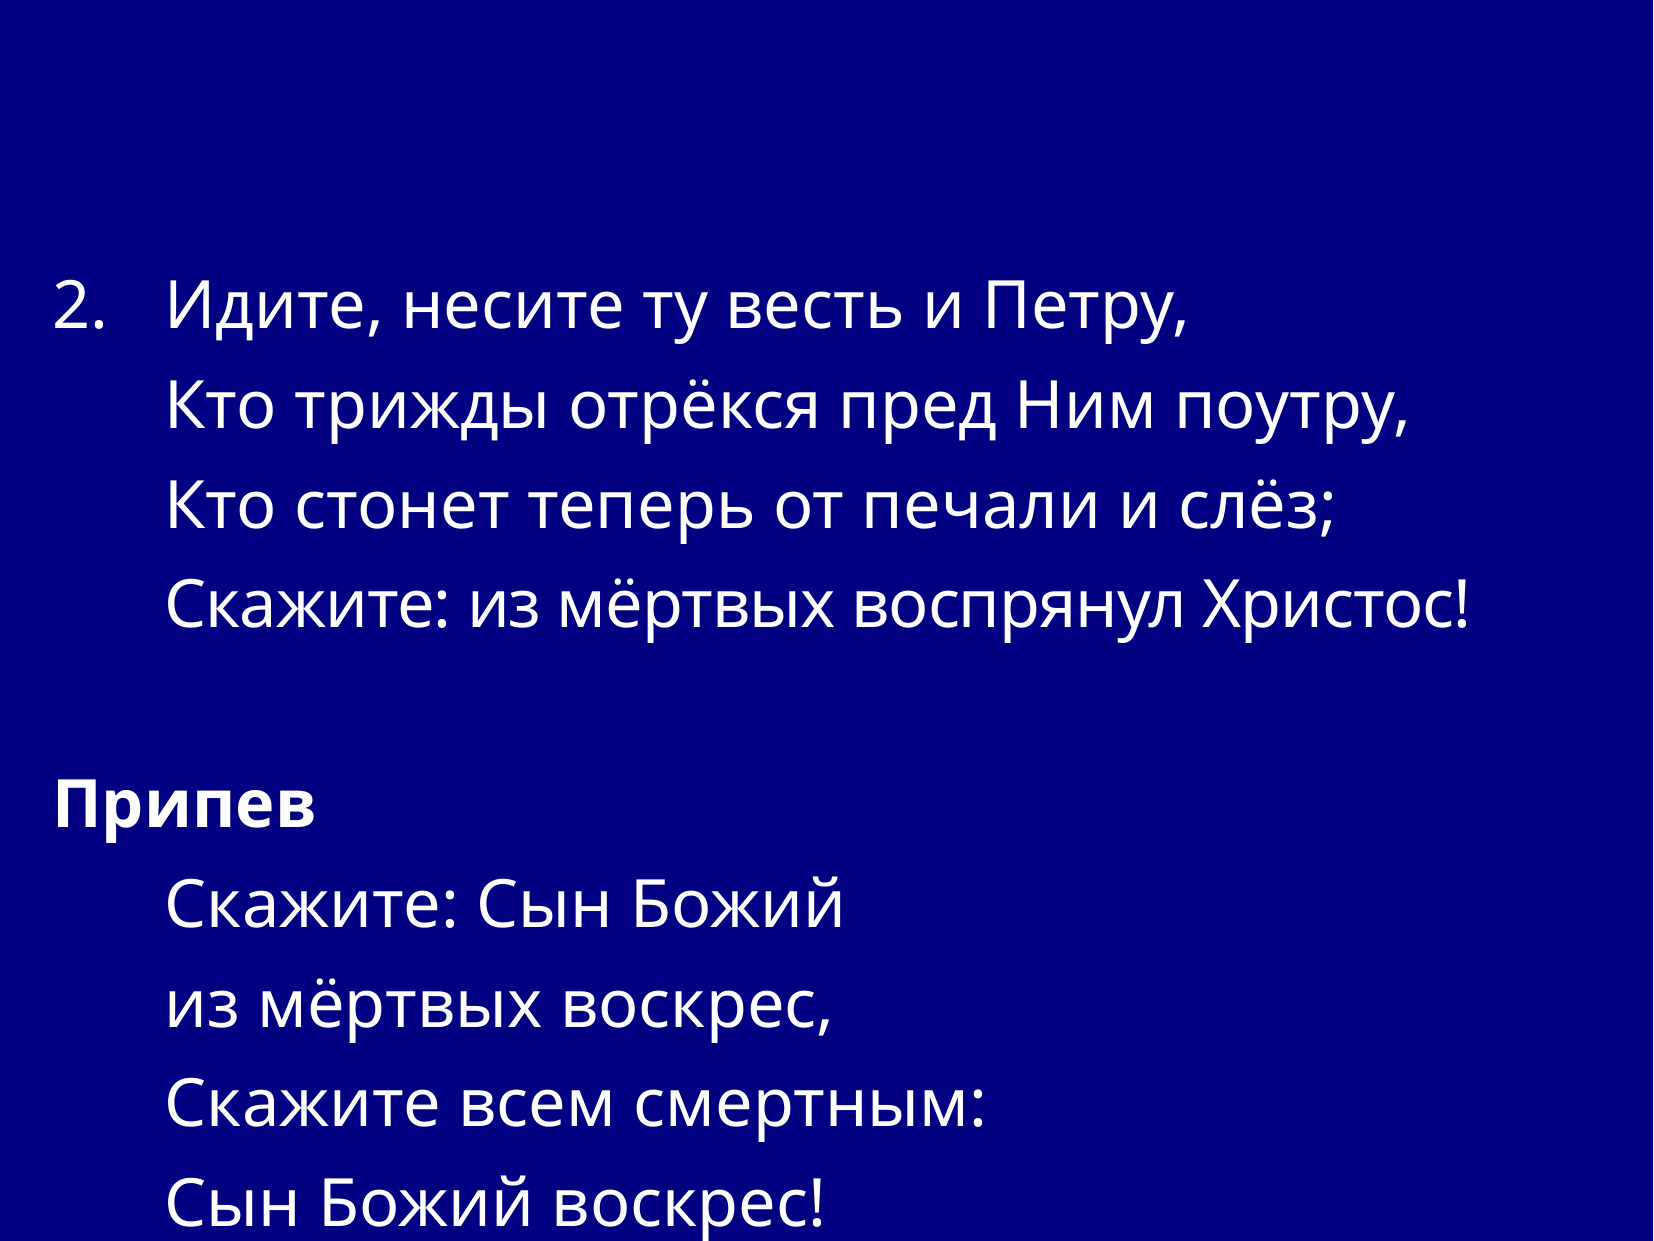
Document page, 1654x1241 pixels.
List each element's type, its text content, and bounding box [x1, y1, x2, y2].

text_box 2. Идите, несите ту весть и Петру, Кто трижды отрёкся пред Ним поутру, Кто стонет теперь от печали и слёз; Скажите: из мёртвых воспрянул Христос! Припев Скажите: Сын Божий из мёртвых воскрес, Скажите всем смертным: Сын Божий воскрес! [37, 150, 1653, 1163]
